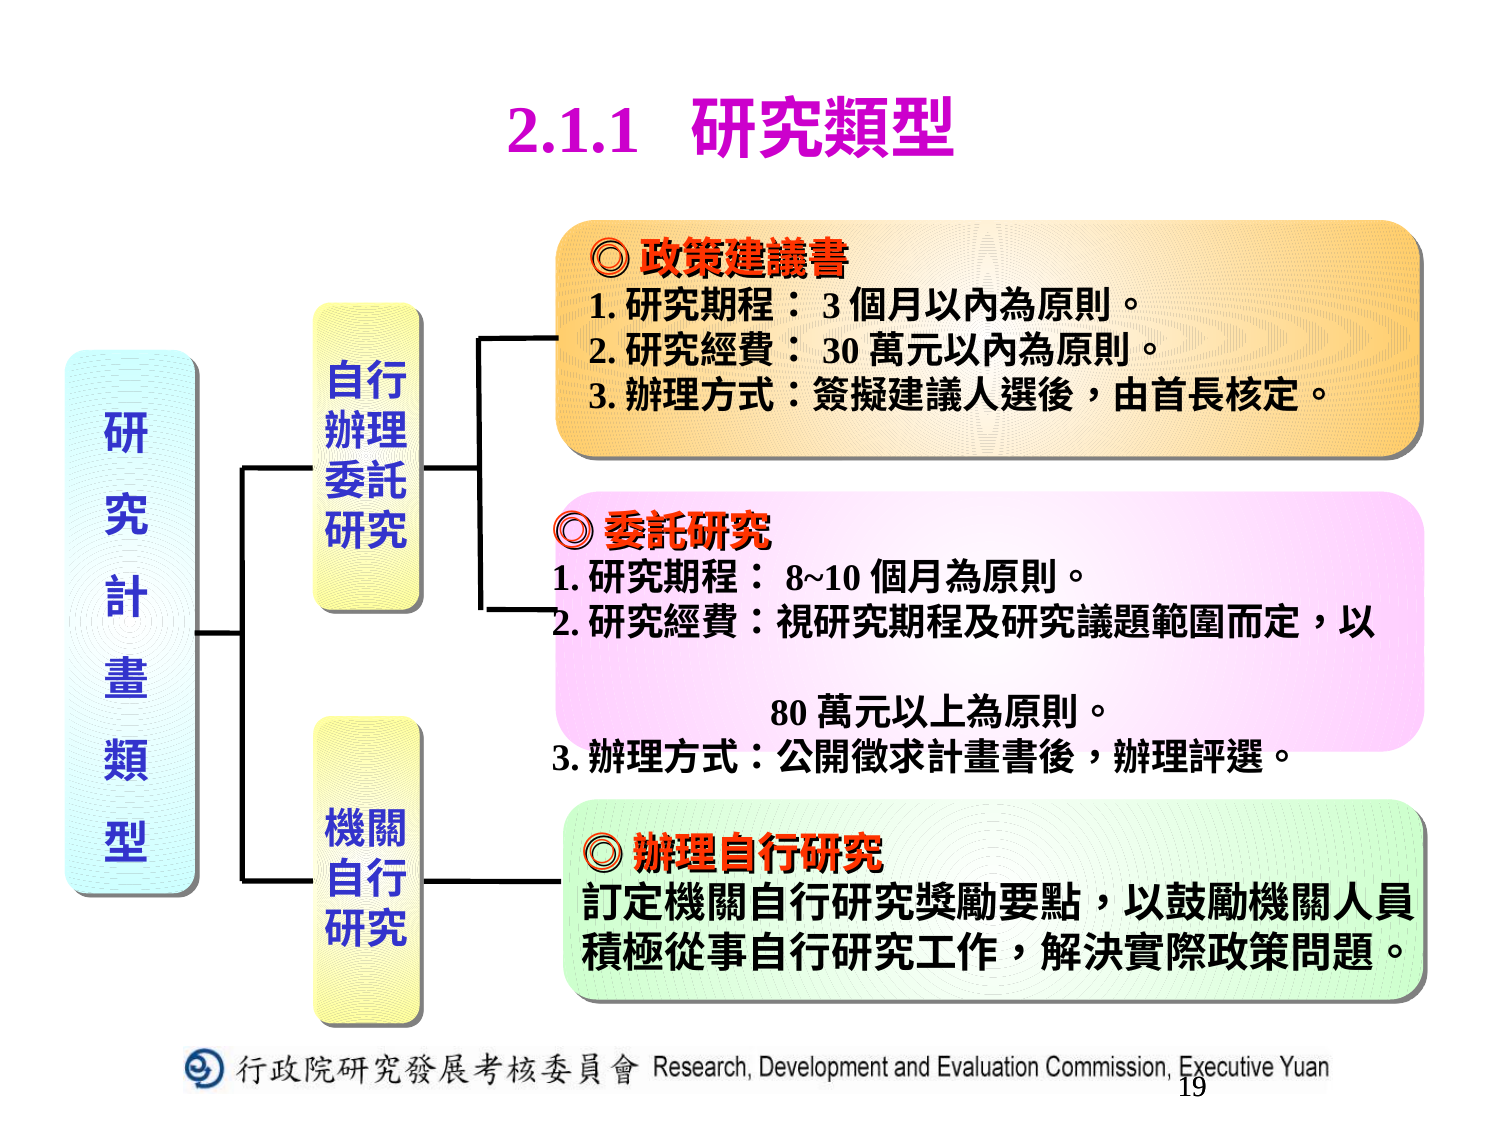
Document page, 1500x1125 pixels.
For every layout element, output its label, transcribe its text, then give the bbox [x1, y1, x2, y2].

text_box 機關自行研究 [312, 802, 420, 954]
text_box [64, 356, 195, 894]
text_box ◎委託研究 1.研究期程：8~10個月為原則。 2.研究經費：視研究期程及研究議題範圍而定，以 80萬元以上為原則。 3.辦理方式：公開徵求計畫書後，辦理評選。 [549, 503, 1436, 734]
text_box [313, 716, 420, 802]
text_box 自行辦理委託研究 [312, 278, 420, 554]
text_box 研 究 計 畫 類 型 [64, 326, 189, 872]
text_box [313, 954, 420, 1024]
text_box ◎辦理自行研究 訂定機關自行研究獎勵要點，以鼓勵機關人員積極從事自行研究工作，解決實際政策問題。 [573, 826, 1424, 977]
text_box [563, 799, 1423, 1000]
text_box ◎政策建議書 1.研究期程：3個月以內為原則。 2.研究經費：30萬元以內為原則。 3.辦理方式：簽擬建議人選後，由首長核定。 [549, 230, 1377, 417]
text_box [312, 554, 420, 610]
text_box [1162, 1025, 1476, 1101]
text_box [569, 491, 1411, 503]
text_box [564, 734, 1416, 752]
text_box 2.1.1 研究類型 [65, 55, 1400, 161]
text_box [555, 220, 1420, 457]
